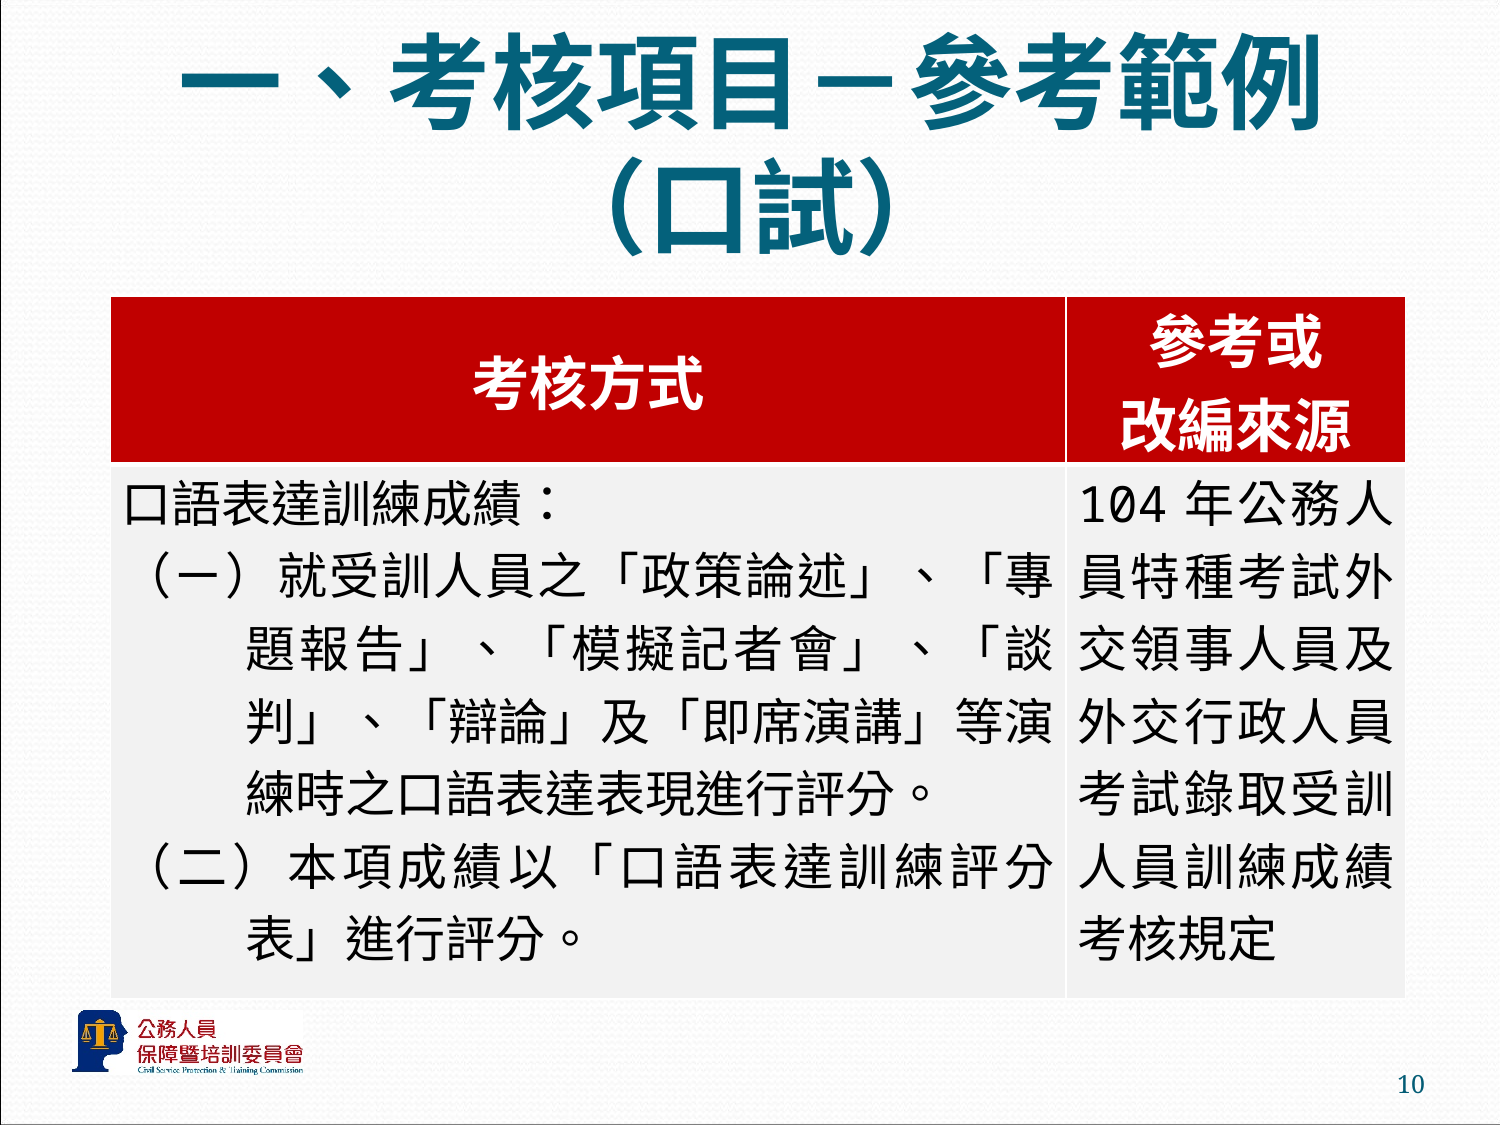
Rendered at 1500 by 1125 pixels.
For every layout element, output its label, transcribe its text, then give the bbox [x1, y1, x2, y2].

slide_number <編號> [1299, 1042, 1425, 1103]
table_header 參考或 改編來源 [1067, 297, 1405, 462]
table_header 考核方式 [111, 297, 1065, 462]
picture [0, 0, 1500, 1125]
title 一、考核項目－參考範例 （口試） [72, 32, 1432, 268]
table_cell 口語表達訓練成績： （ㄧ）就受訓人員之「政策論述」、「專題報告」、「模擬記者會」、「談判」、「辯論」及「即席演講」等演練時之口語表達表現進行評分。 （二）本項成績以「口語表達訓練評分表」進行評分。 [111, 467, 1065, 998]
table_cell 104年公務人員特種考試外交領事人員及外交行政人員考試錄取受訓人員訓練成績考核規定 [1067, 467, 1405, 998]
